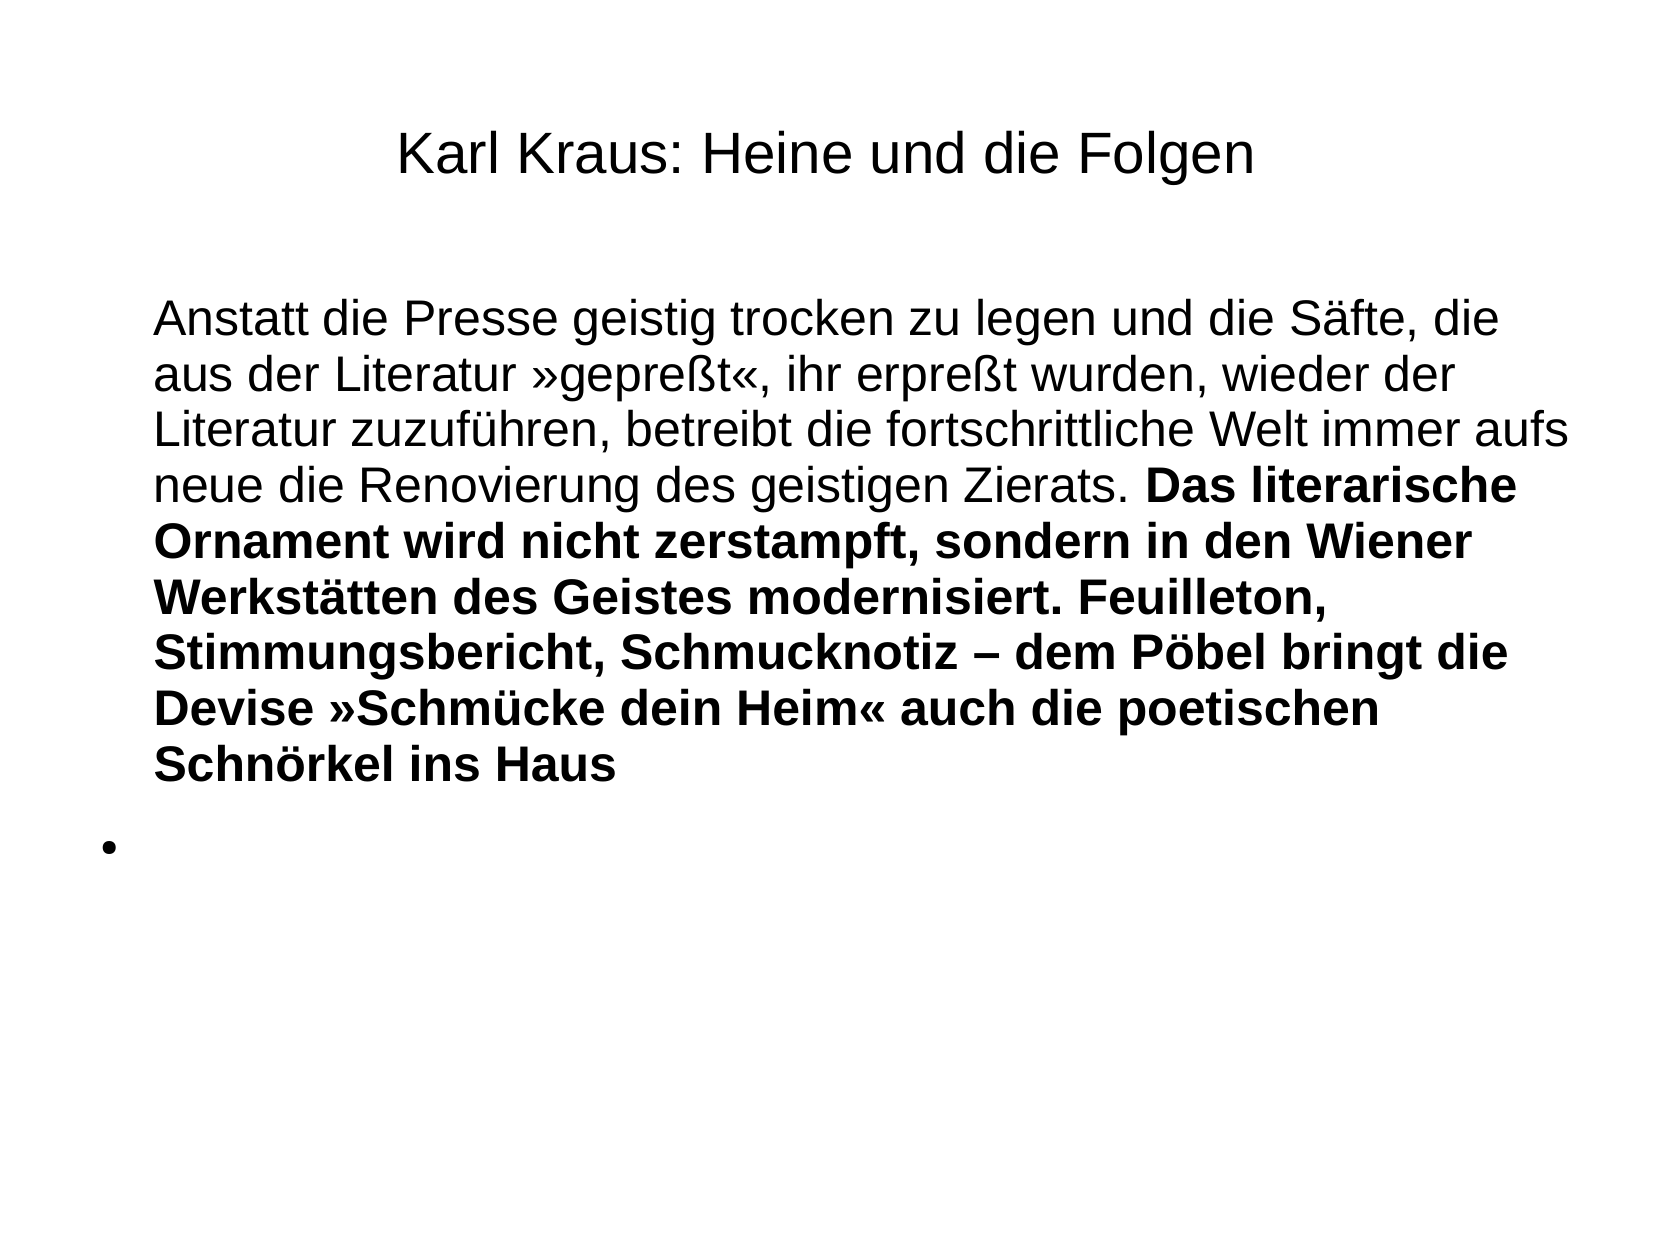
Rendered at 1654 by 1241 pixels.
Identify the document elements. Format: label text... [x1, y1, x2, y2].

list Anstatt die Presse geistig trocken zu legen und die Säfte, die aus der Literatur »gepreßt«, ihr erpreßt wurden, wieder der Literatur zuzuführen, betreibt die fortschrittliche Welt immer aufs neue die Renovierung des geistigen Zierats. Das literarische Ornament wird nicht zerstampft, sondern in den Wiener Werkstätten des Geistes modernisiert. Feuilleton, Stimmungsbericht, Schmucknotiz – dem Pöbel bringt die Devise »Schmücke dein Heim« auch die poetischen Schnörkel ins Haus [82, 290, 1571, 1010]
title Karl Kraus: Heine und die Folgen [82, 49, 1571, 257]
